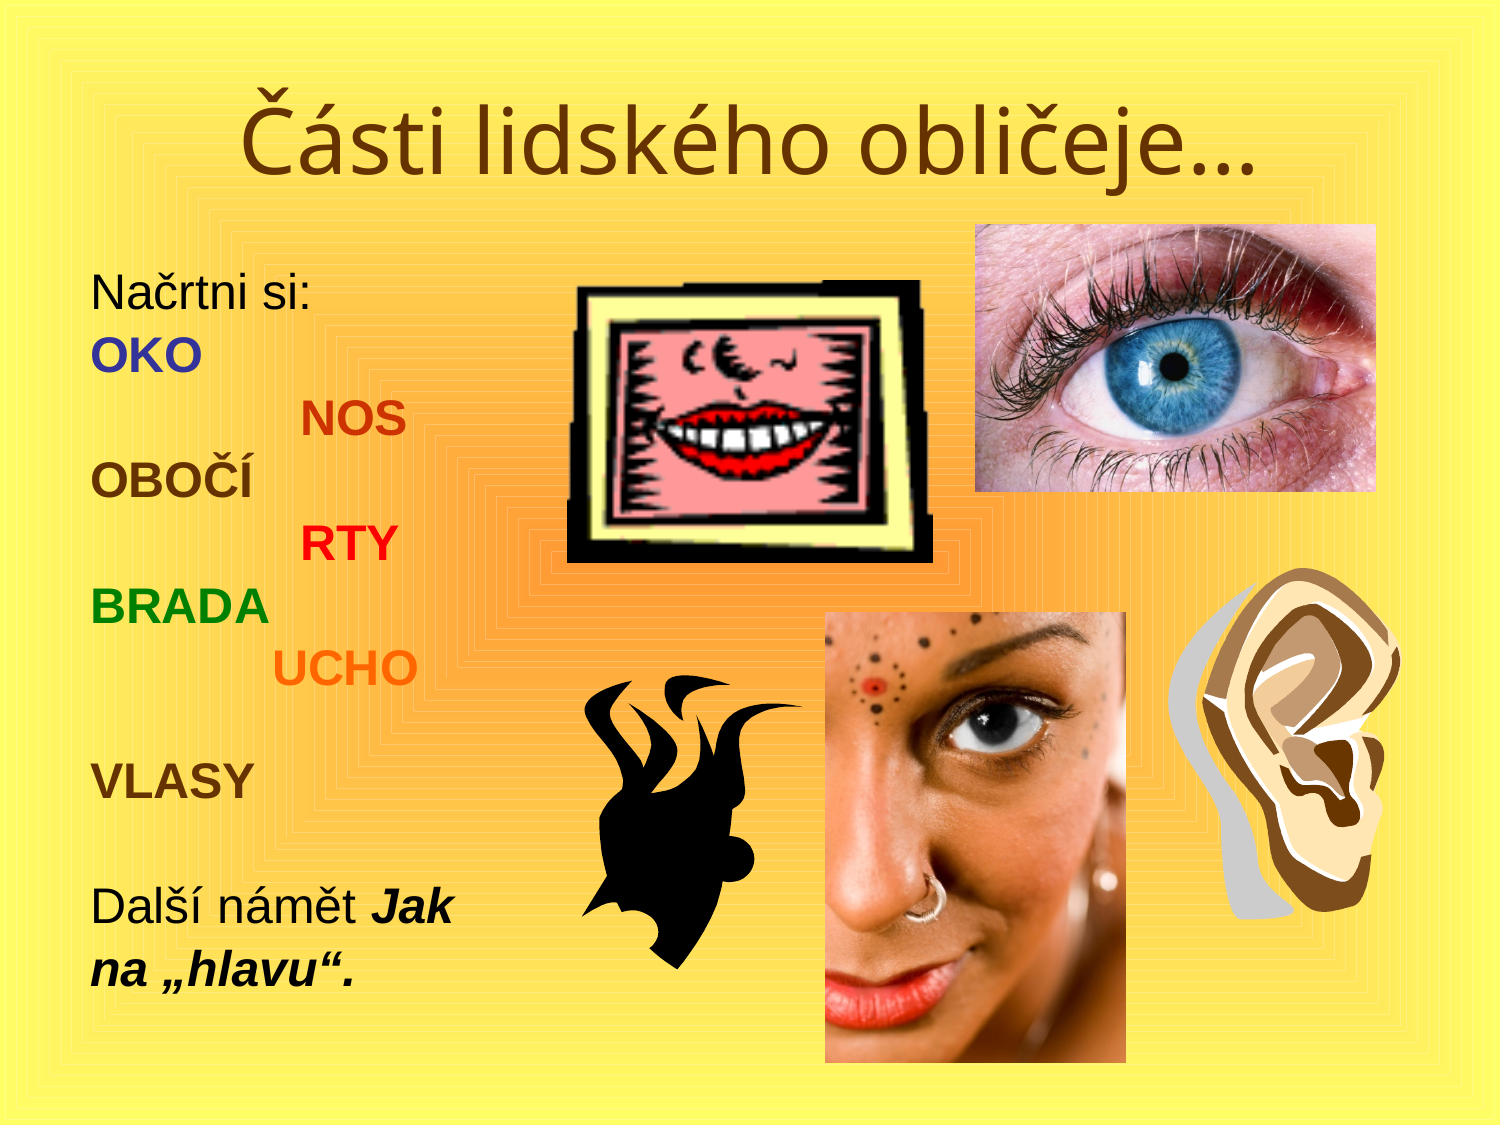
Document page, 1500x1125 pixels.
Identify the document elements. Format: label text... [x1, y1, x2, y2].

text_box [825, 612, 1126, 1063]
picture [567, 280, 933, 563]
list Načrtni si: OKO NOS OBOČÍ RTY BRADA UCHO VLASY Další námět Jak na „hlavu“. [75, 262, 738, 1051]
title Části lidského obličeje… [75, 45, 1426, 233]
picture [1162, 562, 1408, 925]
picture [575, 662, 803, 970]
text_box [975, 224, 1376, 492]
